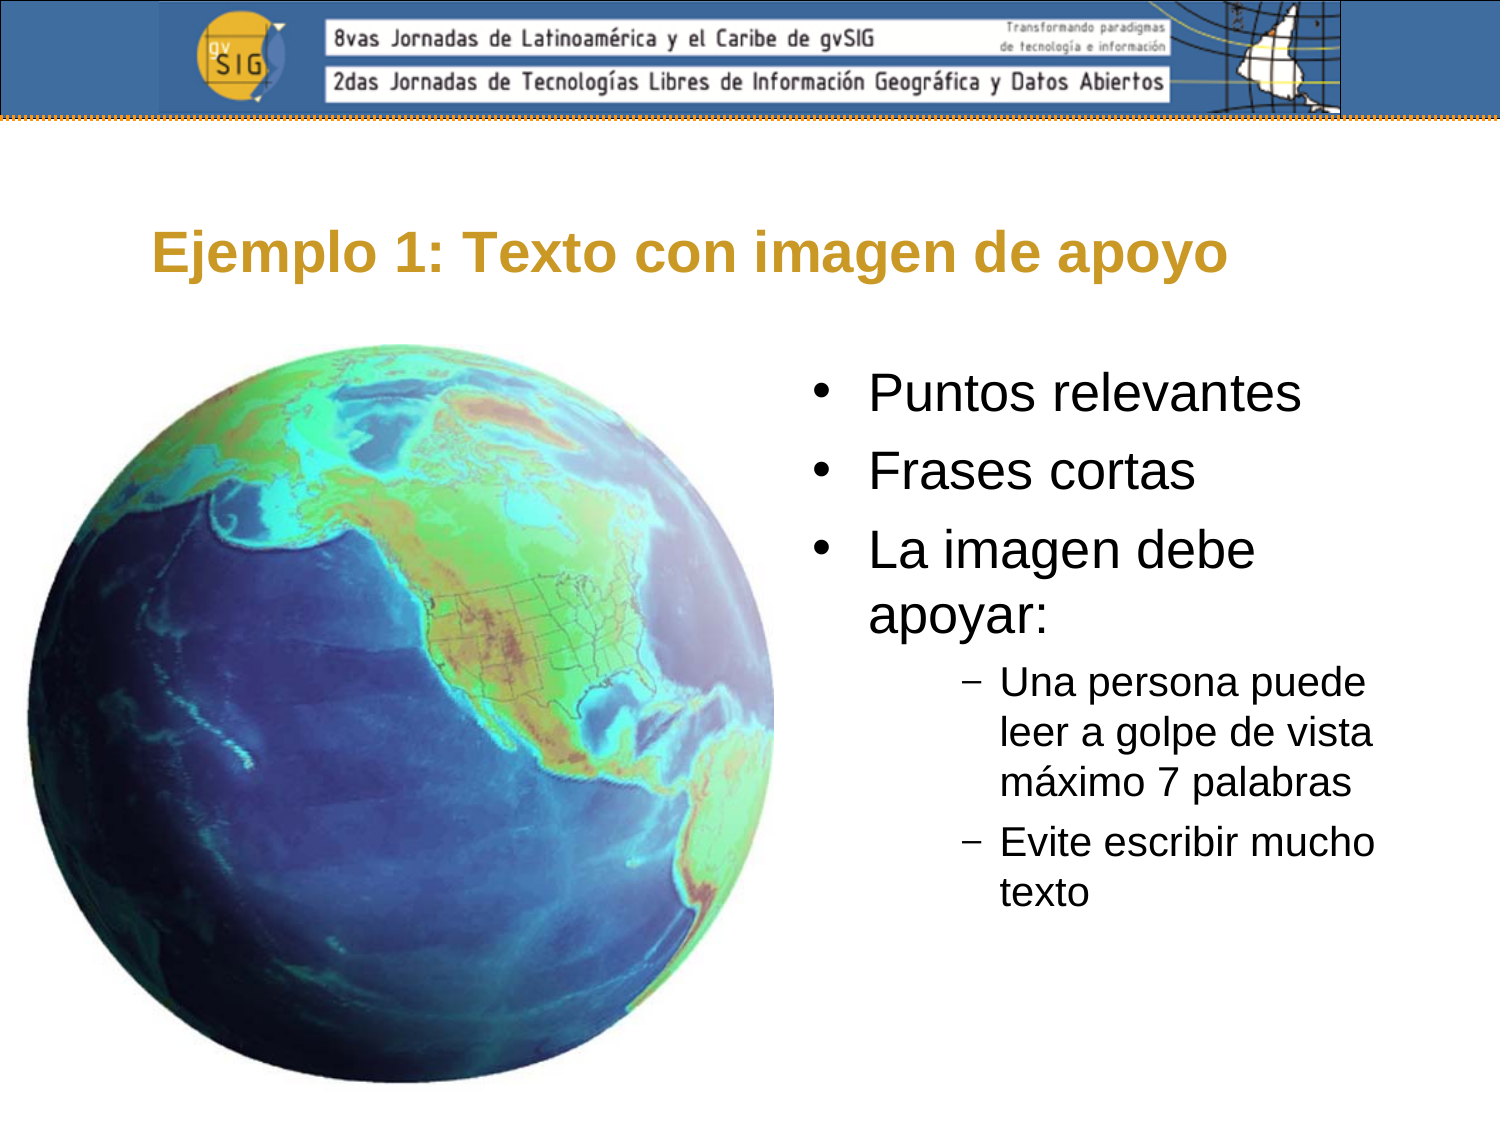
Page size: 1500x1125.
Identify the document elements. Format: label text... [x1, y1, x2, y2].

picture [23, 344, 774, 1092]
picture [159, 1, 1340, 113]
title Ejemplo 1: Texto con imagen de apoyo [76, 166, 1427, 333]
list Puntos relevantes Frases cortas La imagen debe apoyar: Una persona puede leer a golpe de vista máximo 7 palabras Evite escribir mucho texto [797, 349, 1427, 1018]
